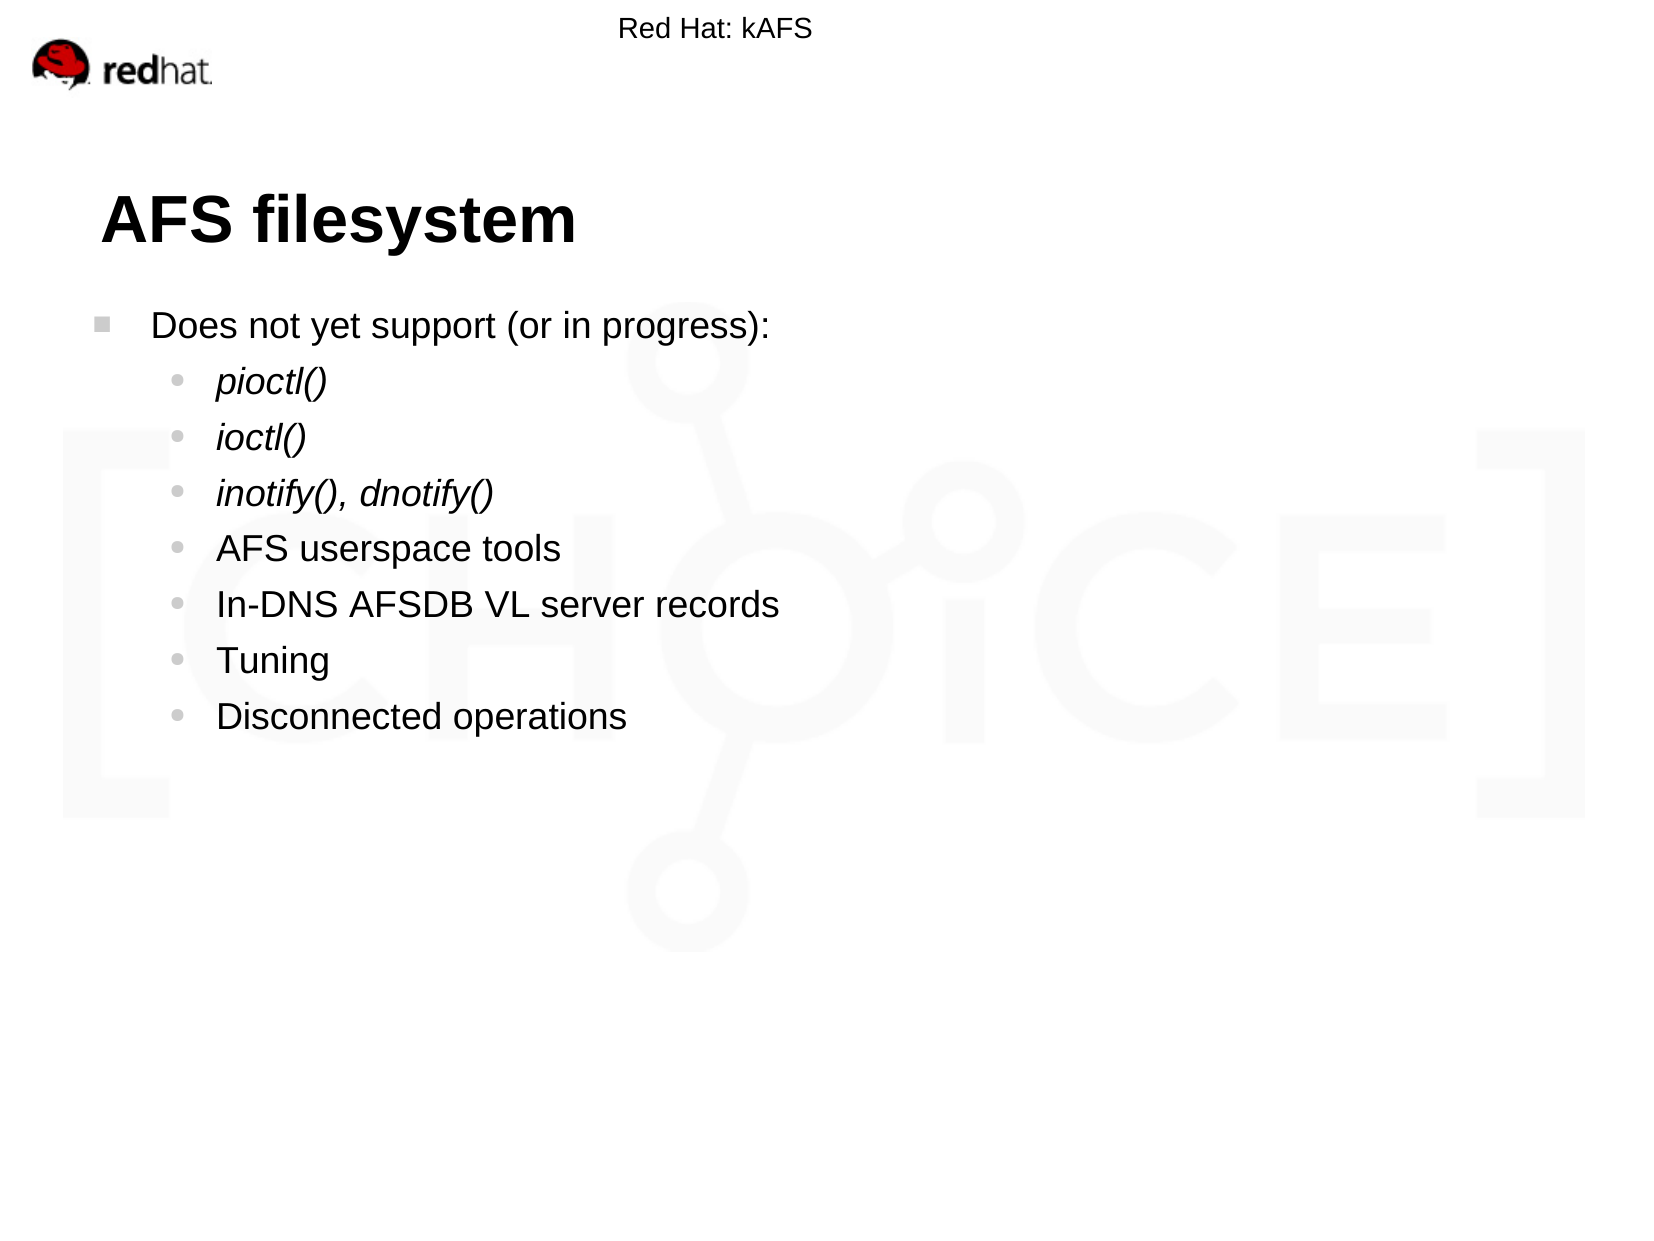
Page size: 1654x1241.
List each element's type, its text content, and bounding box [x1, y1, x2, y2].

title AFS filesystem [100, 164, 1506, 275]
list Does not yet support (or in progress): pioctl() ioctl() inotify(), dnotify() AFS userspace tools In-DNS AFSDB VL server records Tuning Disconnected operations [94, 304, 1500, 1174]
picture [63, 302, 1585, 952]
picture [31, 37, 212, 98]
